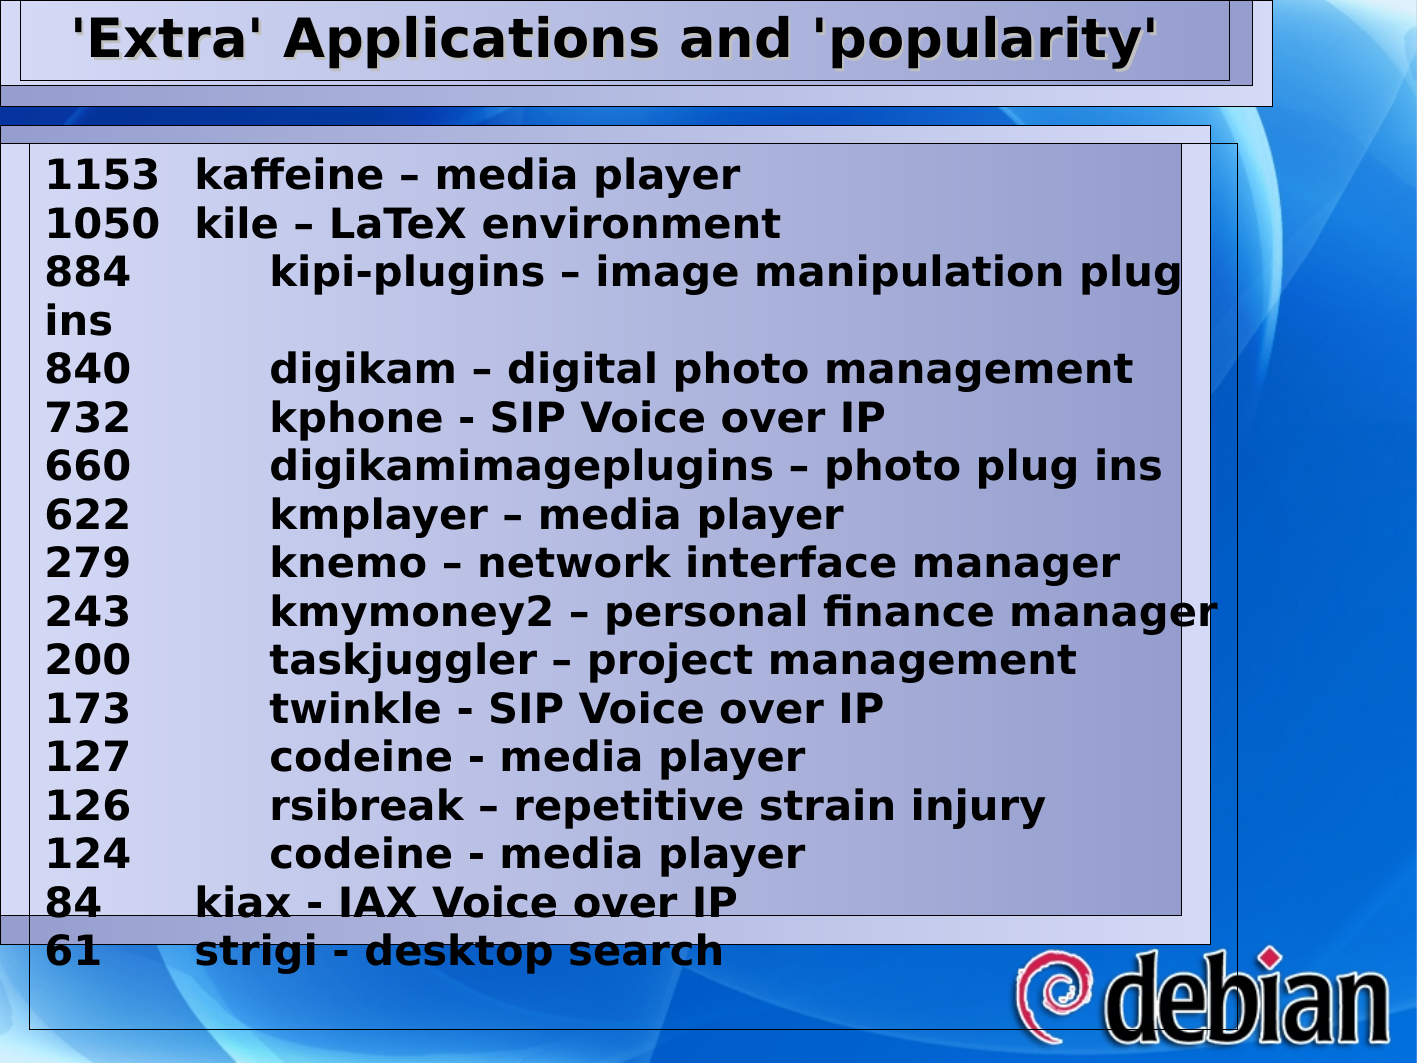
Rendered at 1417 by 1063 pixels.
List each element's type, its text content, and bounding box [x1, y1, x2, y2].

text_box 1153 kaffeine – media player 1050 kile – LaTeX environment 884 kipi-plugins – image manipulation plug ins 840 digikam – digital photo management 732 kphone - SIP Voice over IP 660 digikamimageplugins – photo plug ins 622 kmplayer – media player 279 knemo – network interface manager 243 kmymoney2 – personal finance manager 200 taskjuggler – project management 173 twinkle - SIP Voice over IP 127 codeine - media player 126 rsibreak – repetitive strain injury 124 codeine - media player 84 kiax - IAX Voice over IP 61 strigi - desktop search [29, 143, 1238, 1030]
text_box [0, 125, 1211, 945]
text_box 'Extra' Applications and 'popularity' [20, 0, 1230, 81]
text_box [0, 0, 1273, 107]
picture [0, 0, 1417, 1063]
